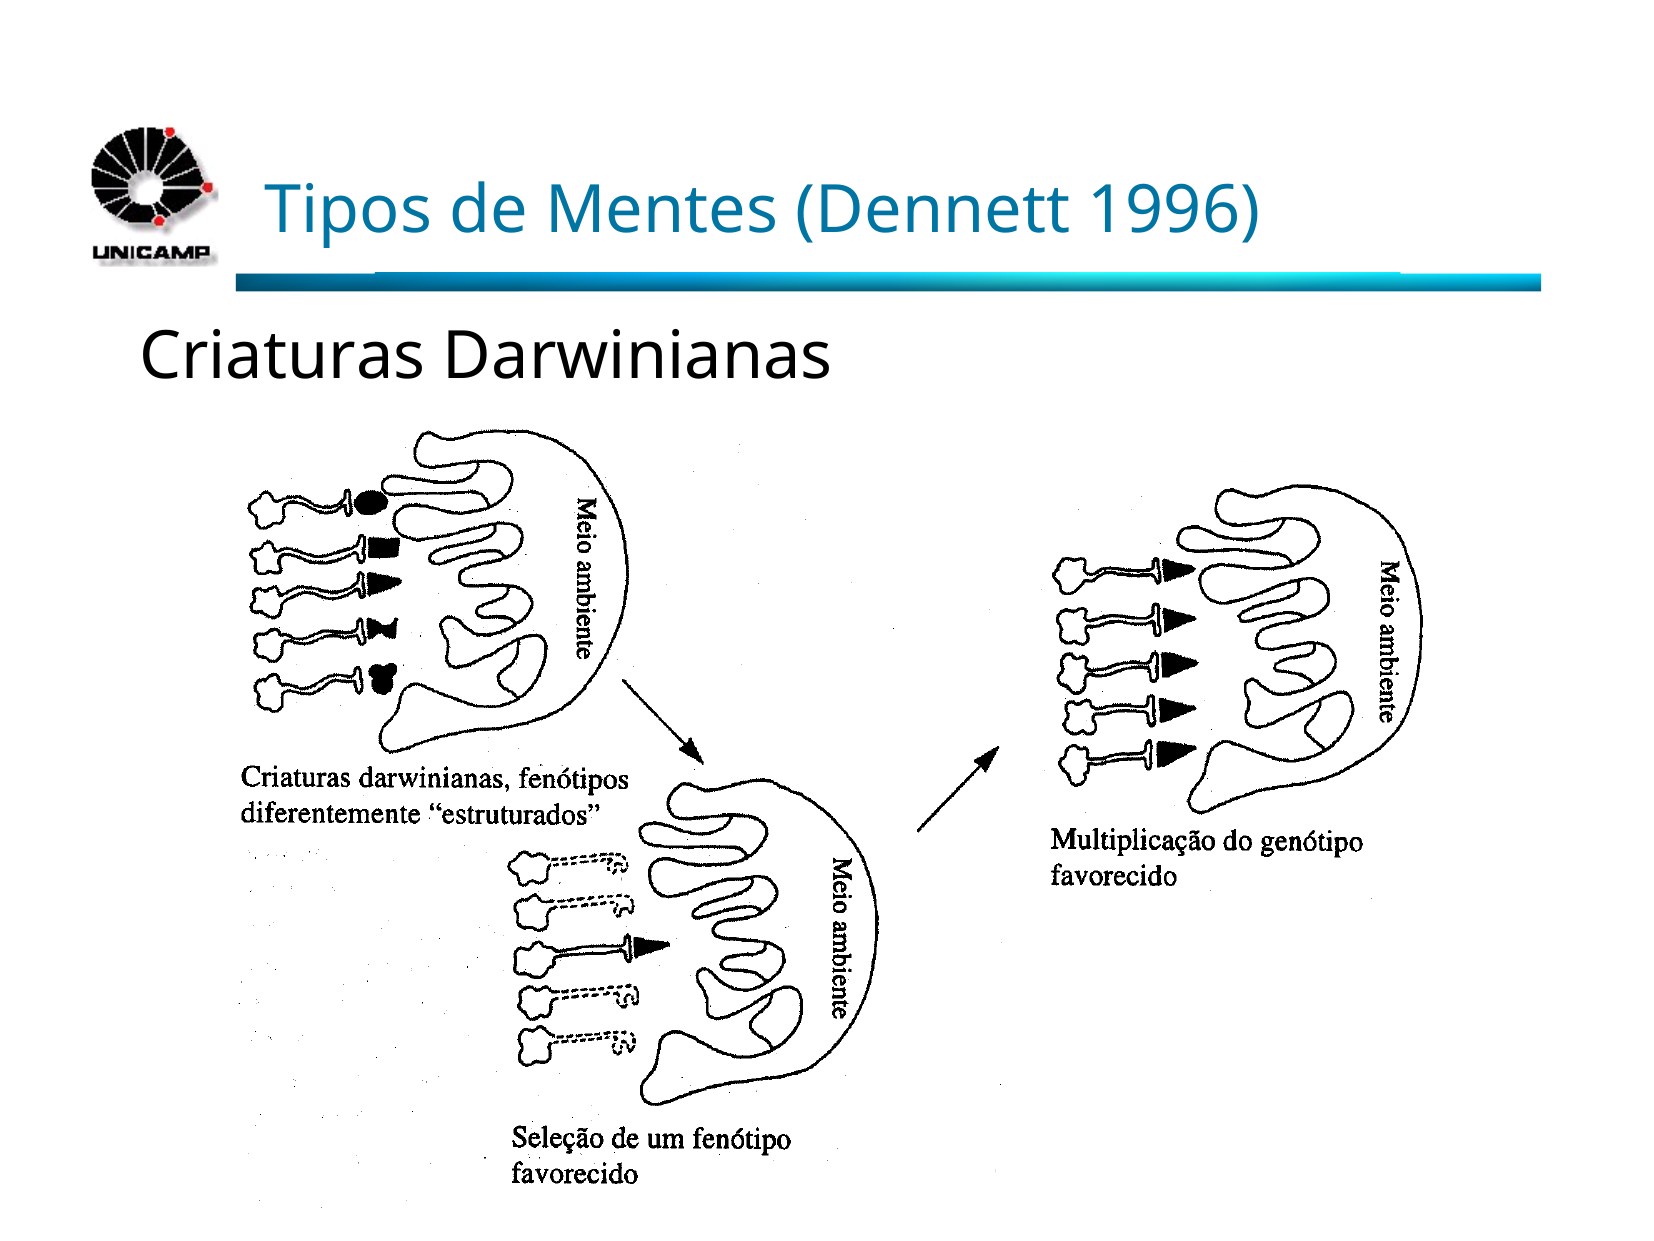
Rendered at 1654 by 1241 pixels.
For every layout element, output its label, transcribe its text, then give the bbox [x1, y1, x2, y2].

picture [125, 272, 1654, 295]
title Tipos de Mentes (Dennett 1996) [257, 41, 1581, 248]
picture [221, 422, 1477, 1211]
list Criaturas Darwinianas [82, 340, 1562, 1096]
